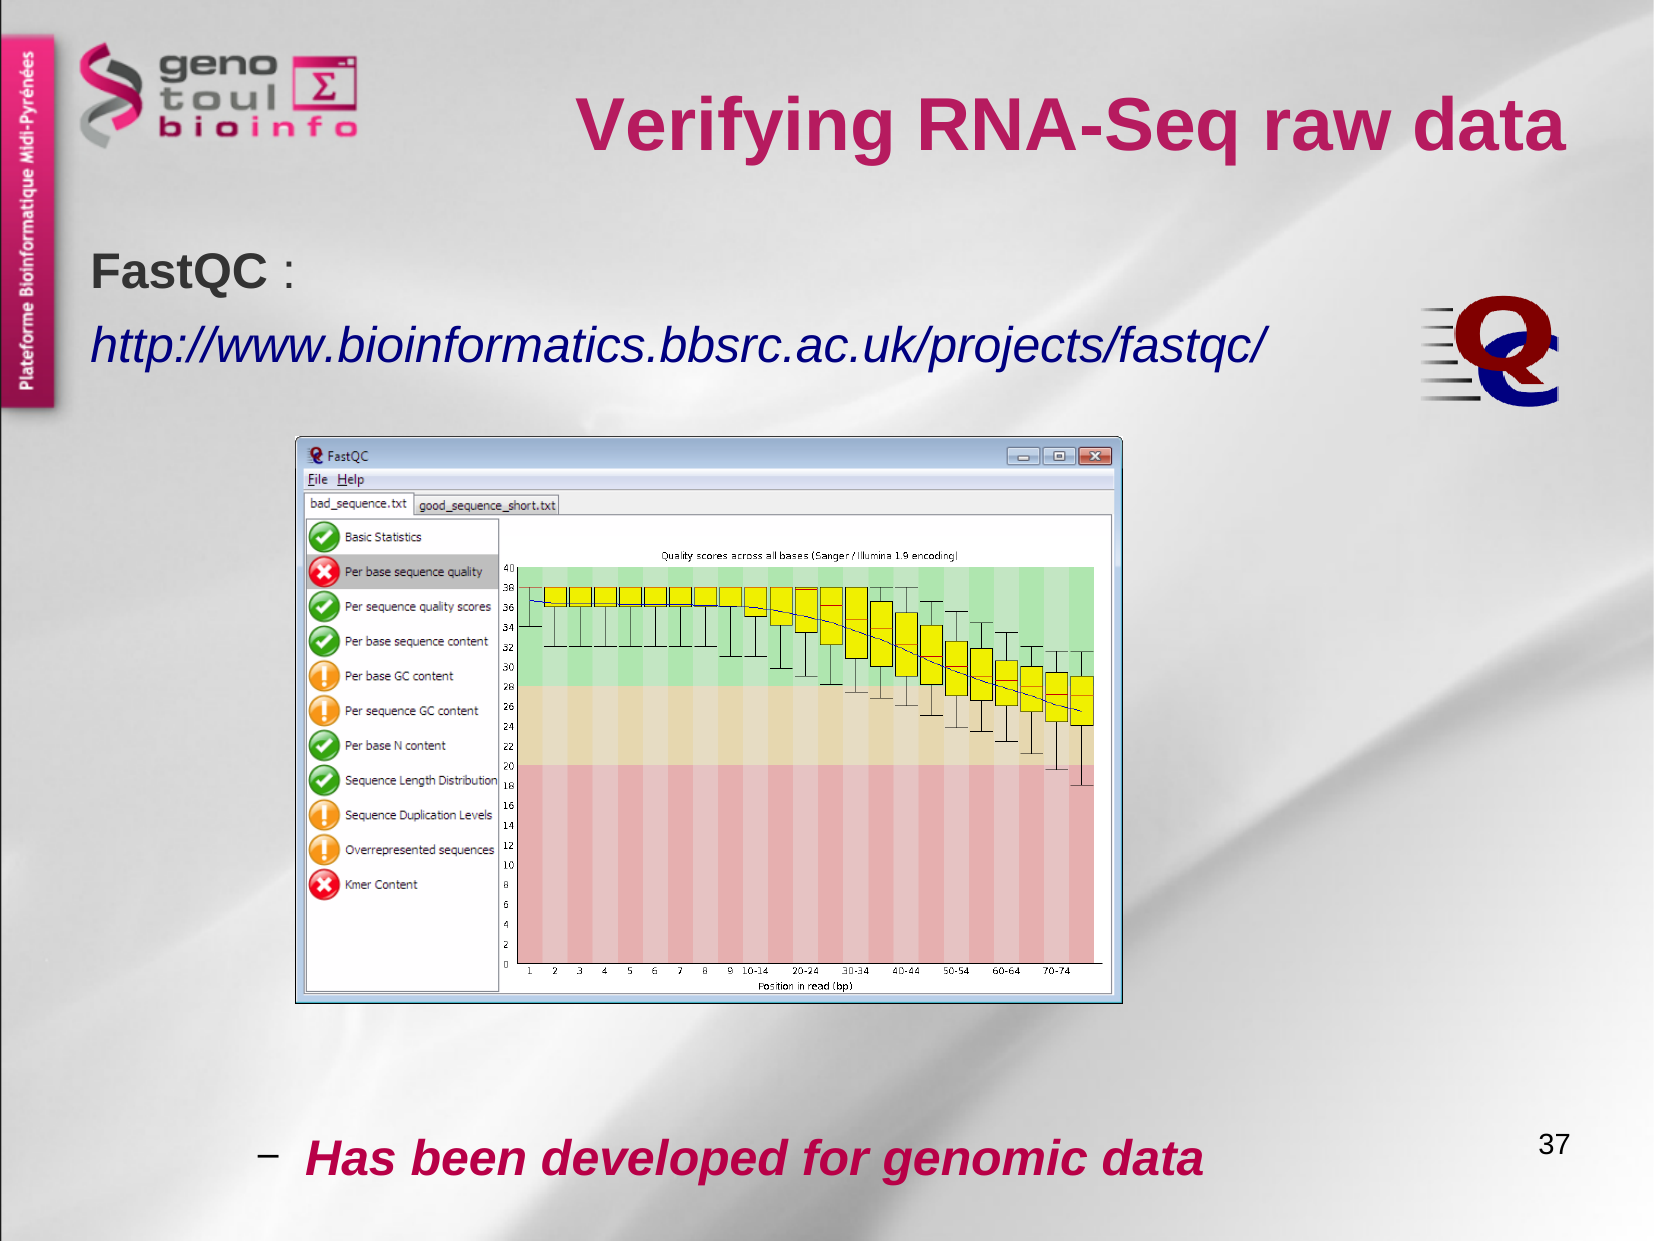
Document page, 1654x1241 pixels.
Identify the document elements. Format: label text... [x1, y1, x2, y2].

title Verifying RNA-Seq raw data [82, 49, 1568, 207]
list FastQC : http://www.bioinformatics.bbsrc.ac.uk/projects/fastqc/ Has been developed for genomic data [88, 236, 1577, 1241]
picture [295, 436, 1123, 1004]
picture [0, 0, 1654, 1241]
